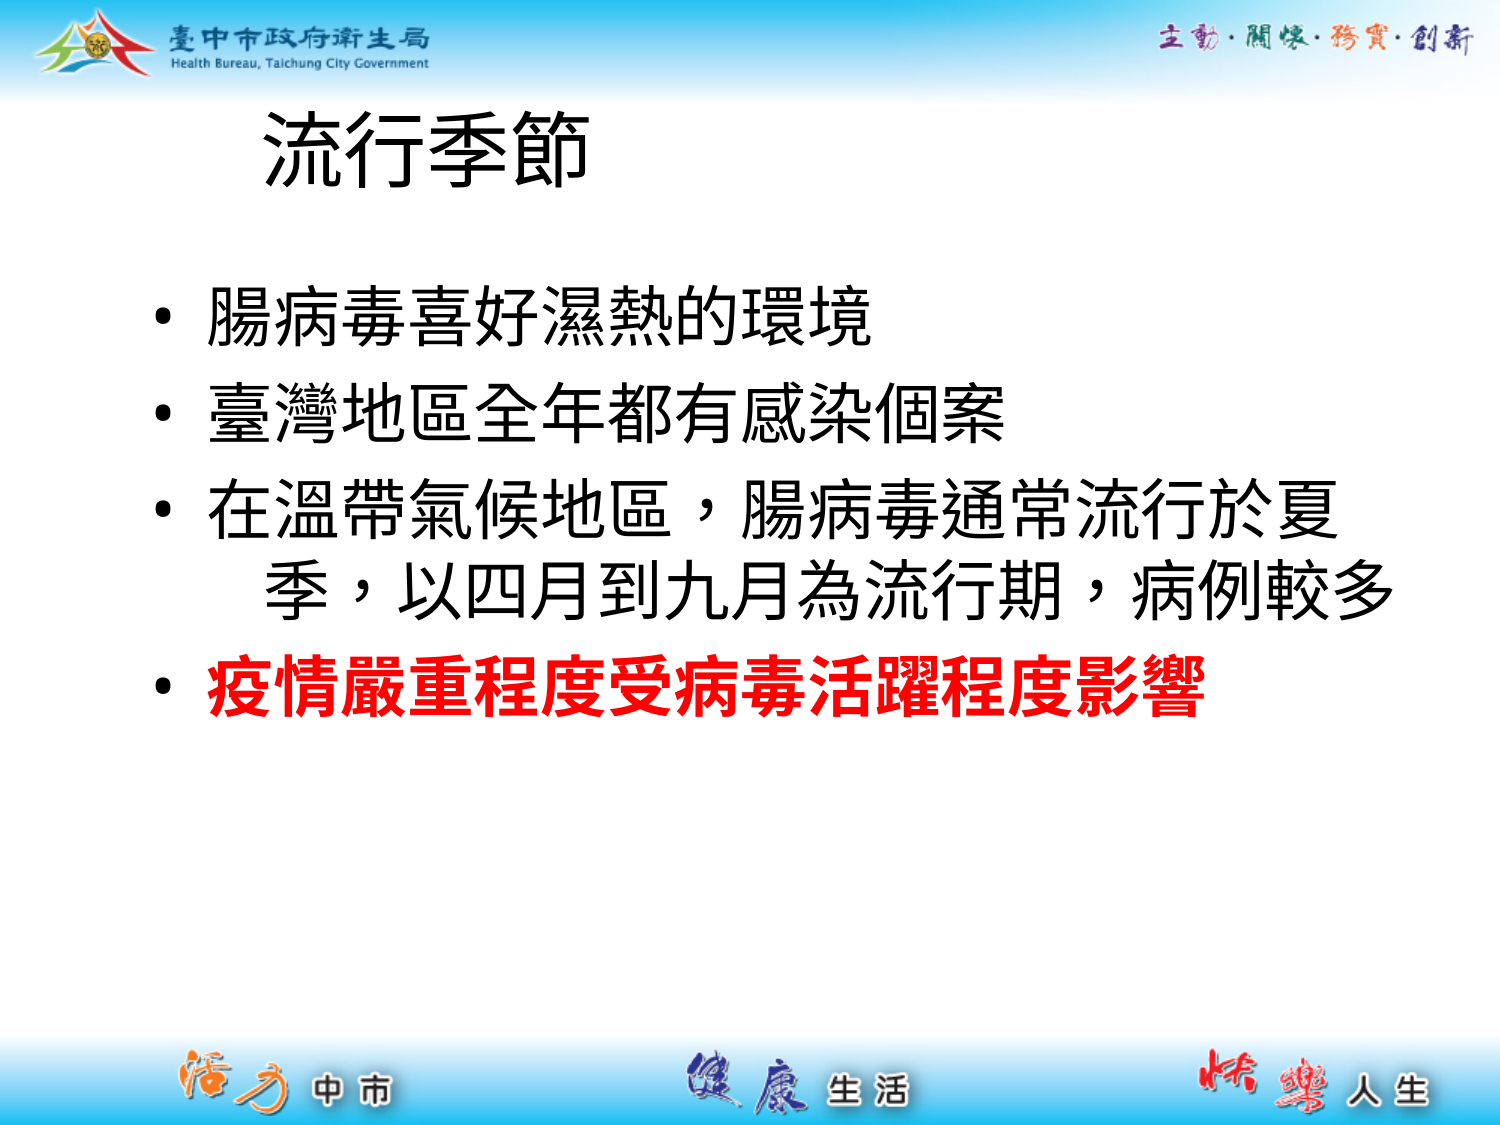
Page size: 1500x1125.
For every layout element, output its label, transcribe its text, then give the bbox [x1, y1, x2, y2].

list 腸病毒喜好濕熱的環境 臺灣地區全年都有感染個案 在溫帶氣候地區，腸病毒通常流行於夏季，以四月到九月為流行期，病例較多 疫情嚴重程度受病毒活躍程度影響 [135, 267, 1424, 935]
title 流行季節 [0, 90, 934, 243]
